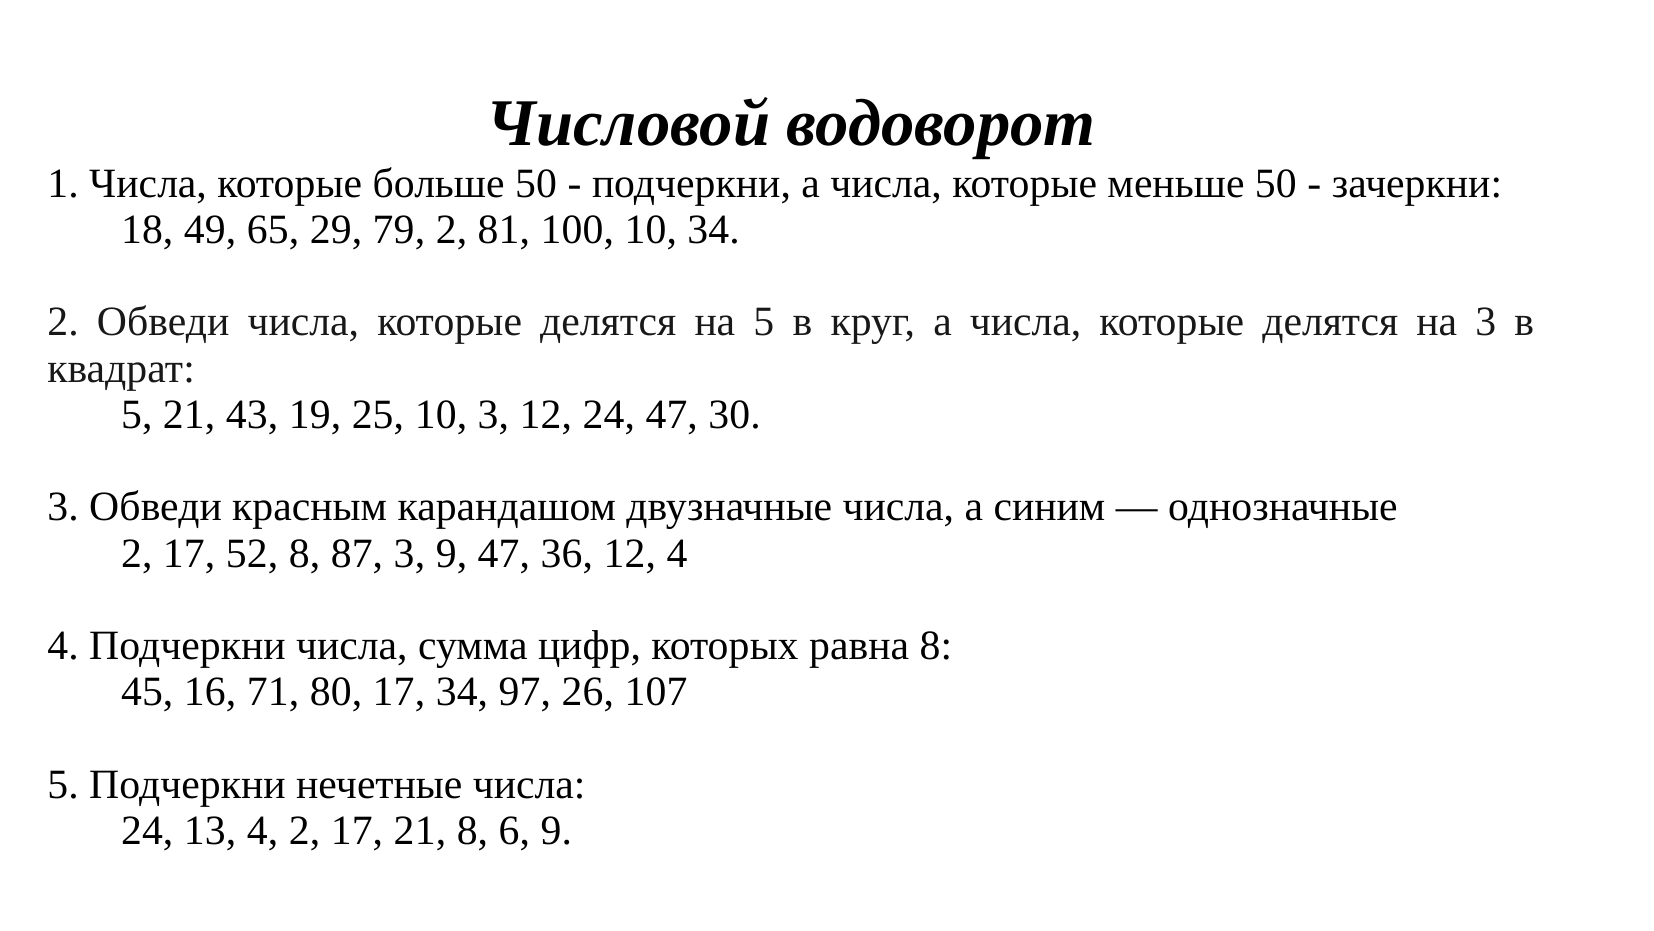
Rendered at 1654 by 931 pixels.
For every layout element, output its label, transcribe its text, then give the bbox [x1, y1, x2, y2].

subtitle Числовой водоворот 1. Числа, которые больше 50 - подчеркни, а числа, которые меньше 50 - зачеркни: 18, 49, 65, 29, 79, 2, 81, 100, 10, 34. 2. Обведи числа, которые делятся на 5 в круг, а числа, которые делятся на 3 в квадрат: 5, 21, 43, 19, 25, 10, 3, 12, 24, 47, 30. 3. Обведи красным карандашом двузначные числа, а синим — однозначные 2, 17, 52, 8, 87, 3, 9, 47, 36, 12, 4 4. Подчеркни числа, сумма цифр, которых равна 8: 45, 16, 71, 80, 17, 34, 97, 26, 107 5. Подчеркни нечетные числа: 24, 13, 4, 2, 17, 21, 8, 6, 9. [47, 85, 1536, 854]
